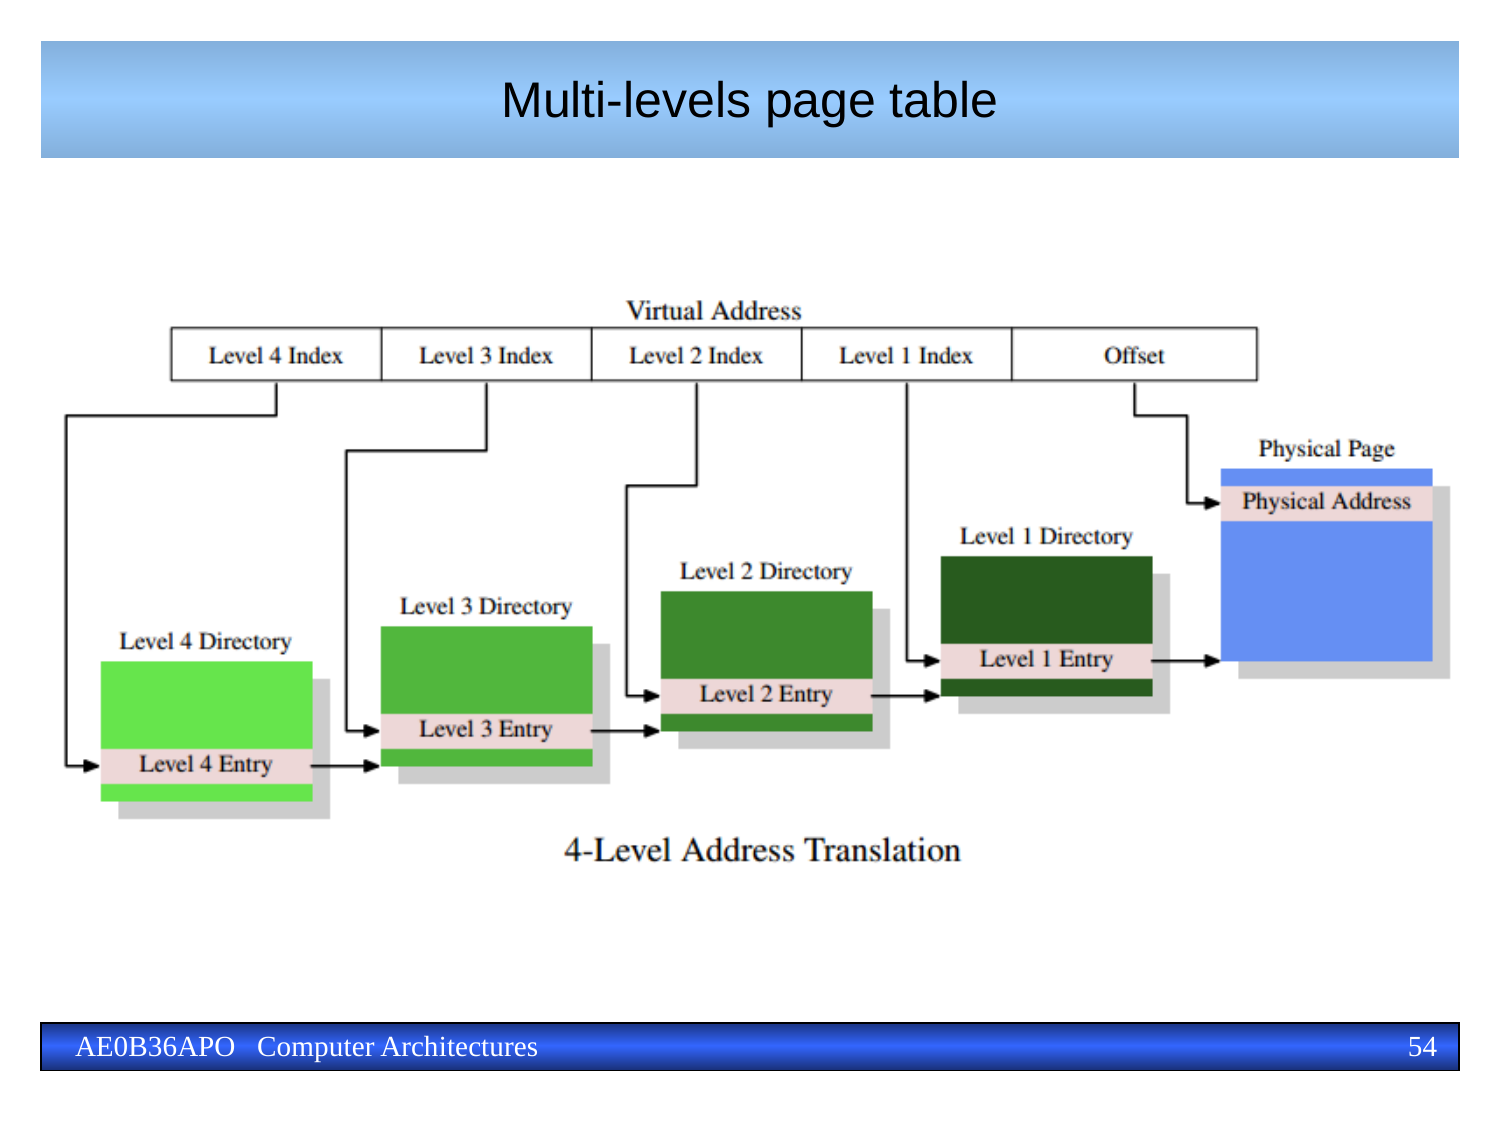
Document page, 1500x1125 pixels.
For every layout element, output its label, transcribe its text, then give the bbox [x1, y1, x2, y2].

title Multi-levels page table [41, 41, 1459, 158]
text_box [33, 293, 1468, 880]
